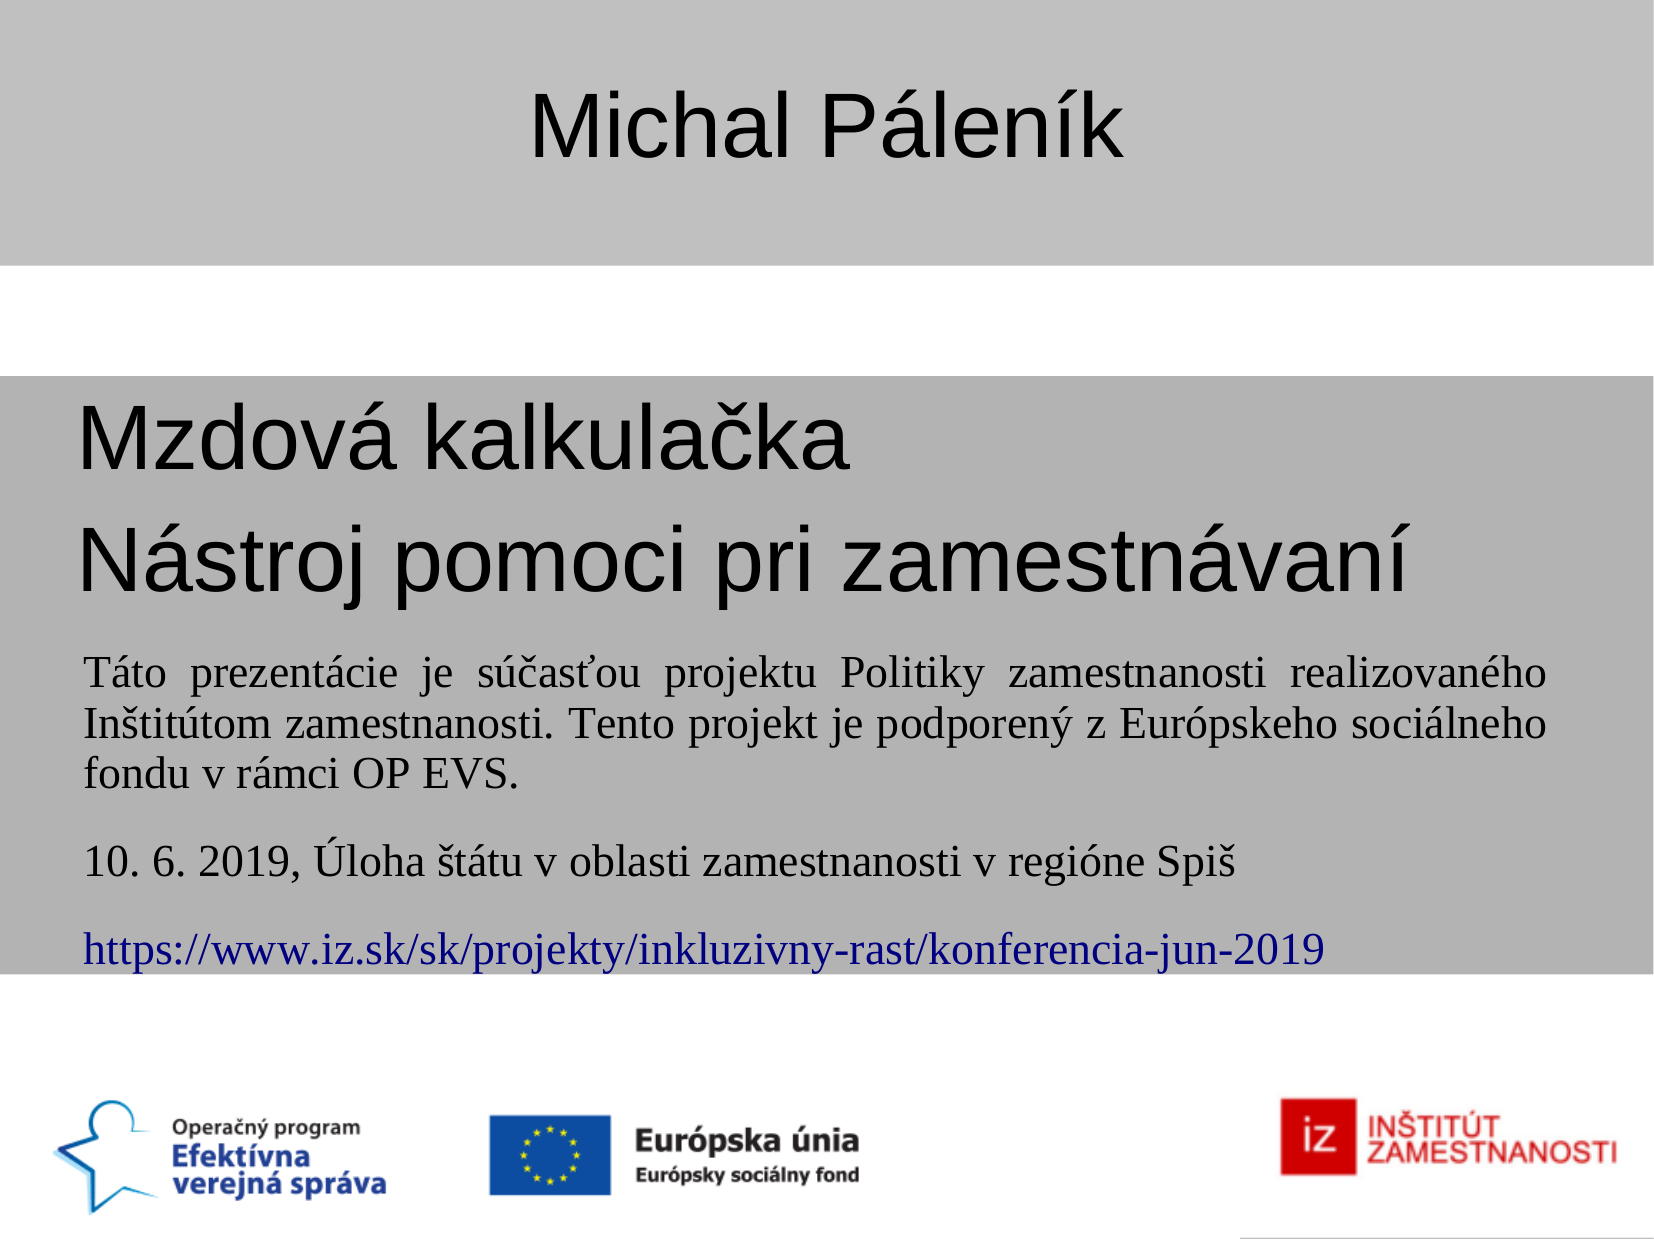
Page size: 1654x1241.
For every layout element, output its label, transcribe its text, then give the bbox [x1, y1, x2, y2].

picture [29, 1062, 886, 1241]
text_box Táto prezentácie je súčasťou projektu Politiky zamestnanosti realizovaného Inštitútom zamestnanosti. Tento projekt je podporený z Európskeho sociálneho fondu v rámci OP EVS. 10. 6. 2019, Úloha štátu v oblasti zamestnanosti v regióne Spiš https://www.iz.sk/sk/projekty/inkluzivny-rast/konferencia-jun-2019 [68, 639, 1595, 983]
title Michal Páleník [88, 29, 1565, 237]
picture [1240, 1033, 1654, 1241]
list Mzdová kalkulačka Nástroj pomoci pri zamestnávaní [59, 403, 1506, 650]
text_box [0, 376, 1654, 975]
